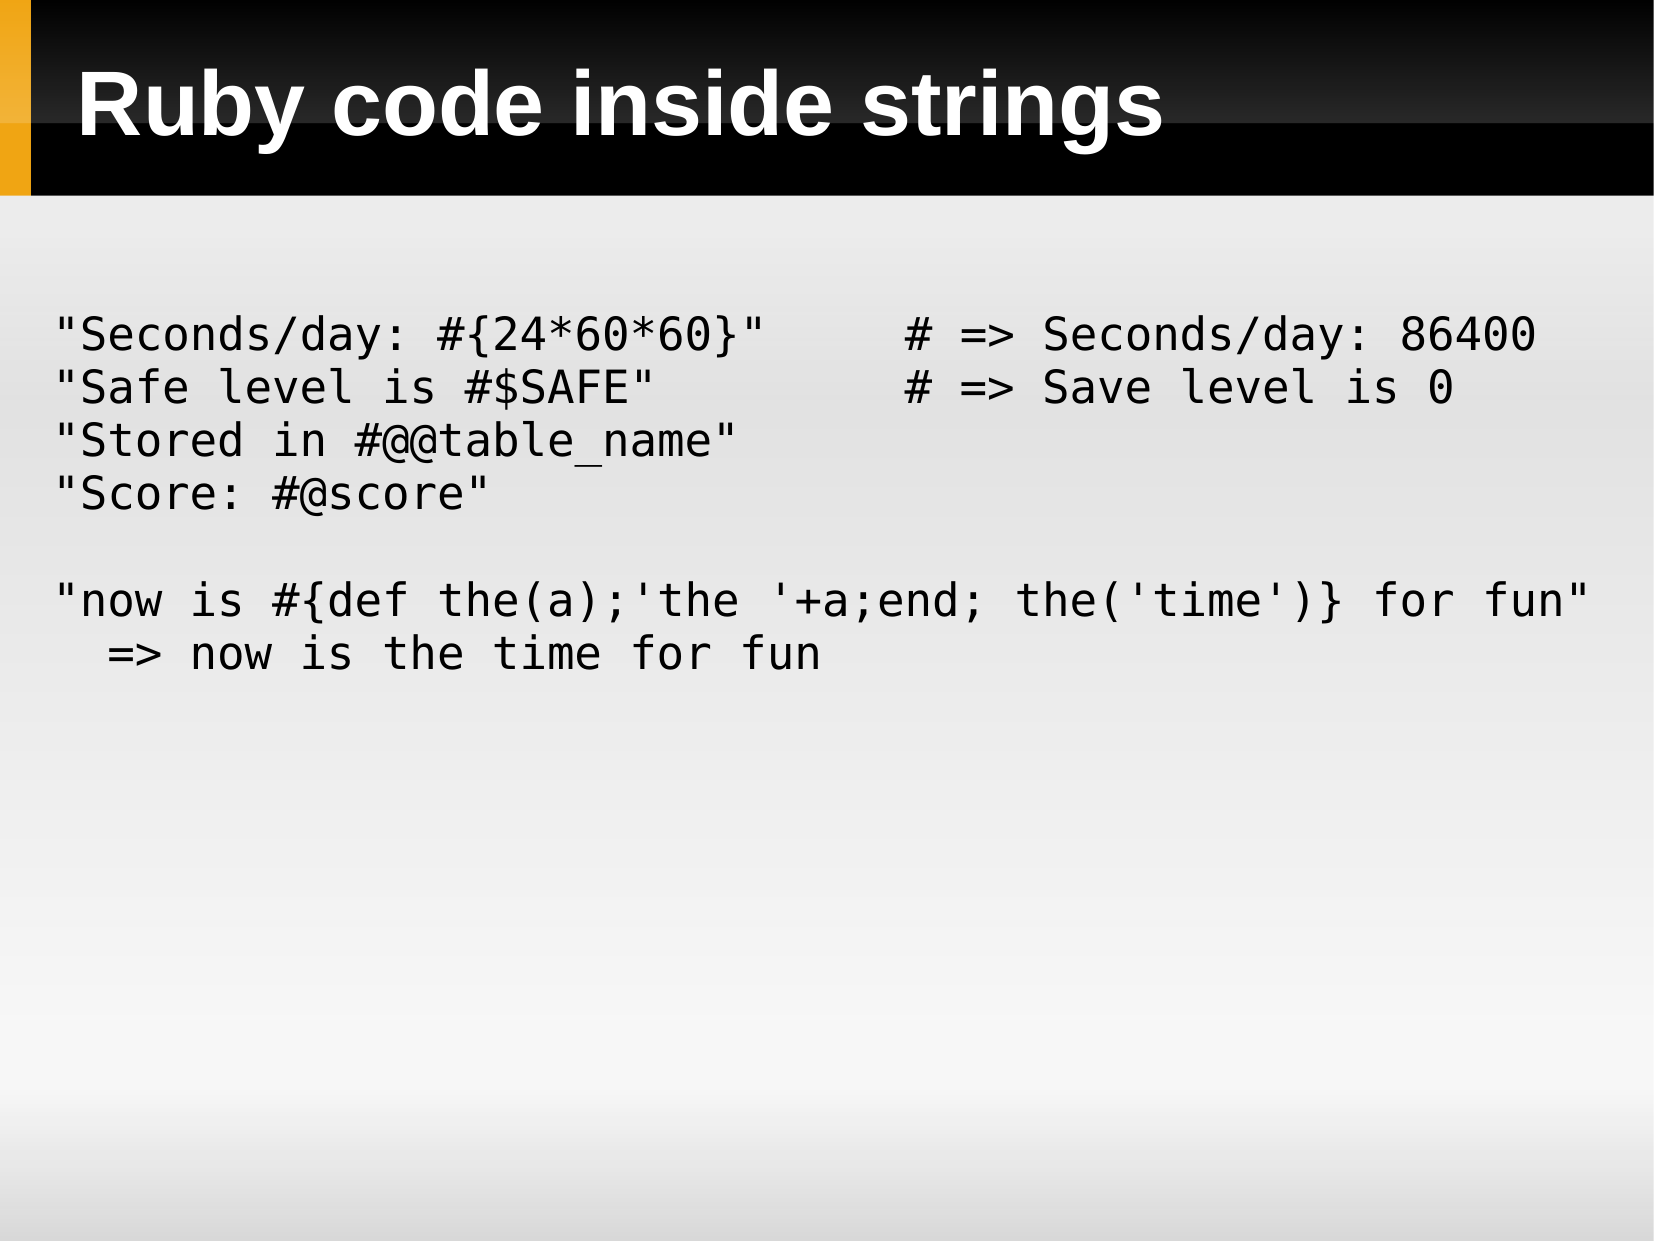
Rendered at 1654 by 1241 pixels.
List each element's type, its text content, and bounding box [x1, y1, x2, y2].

text_box "Seconds/day: #{24*60*60}" # => Seconds/day: 86400 "Safe level is #$SAFE" # => Save level is 0 "Stored in #@@table_name" "Score: #@score" "now is #{def the(a);'the '+a;end; the('time')} for fun" => now is the time for fun [37, 300, 1608, 688]
picture [0, 0, 1654, 1241]
title Ruby code inside strings [76, 7, 1565, 200]
